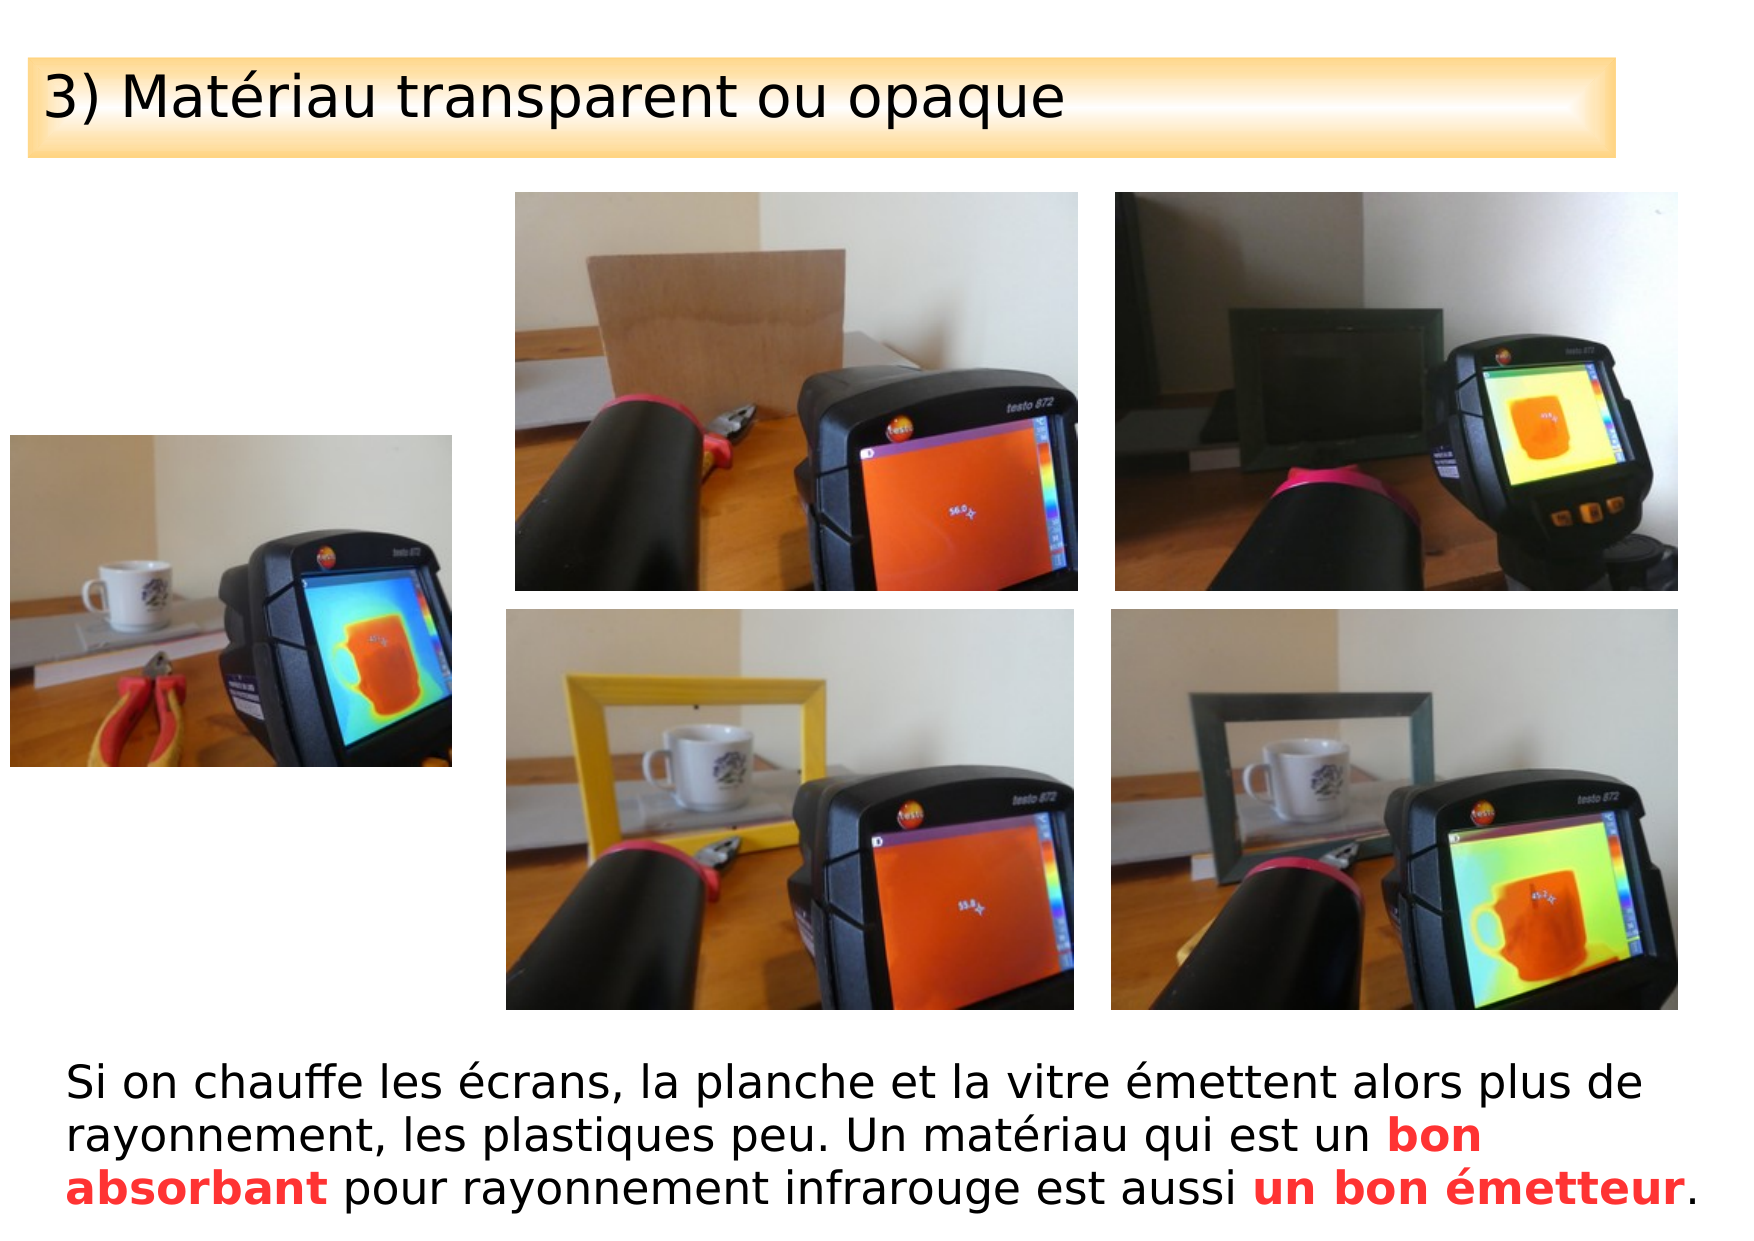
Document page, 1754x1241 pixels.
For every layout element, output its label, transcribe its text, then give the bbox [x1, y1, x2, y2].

picture [515, 192, 1078, 591]
picture [10, 435, 452, 767]
picture [1111, 609, 1678, 1010]
text_box 3) Matériau transparent ou opaque [27, 57, 1617, 158]
picture [1115, 192, 1678, 591]
picture [506, 609, 1074, 1010]
text_box Si on chauffe les écrans, la planche et la vitre émettent alors plus de rayonnement, les plastiques peu. Un matériau qui est un bon absorbant pour rayonnement infrarouge est aussi un bon émetteur. [50, 1048, 1727, 1230]
